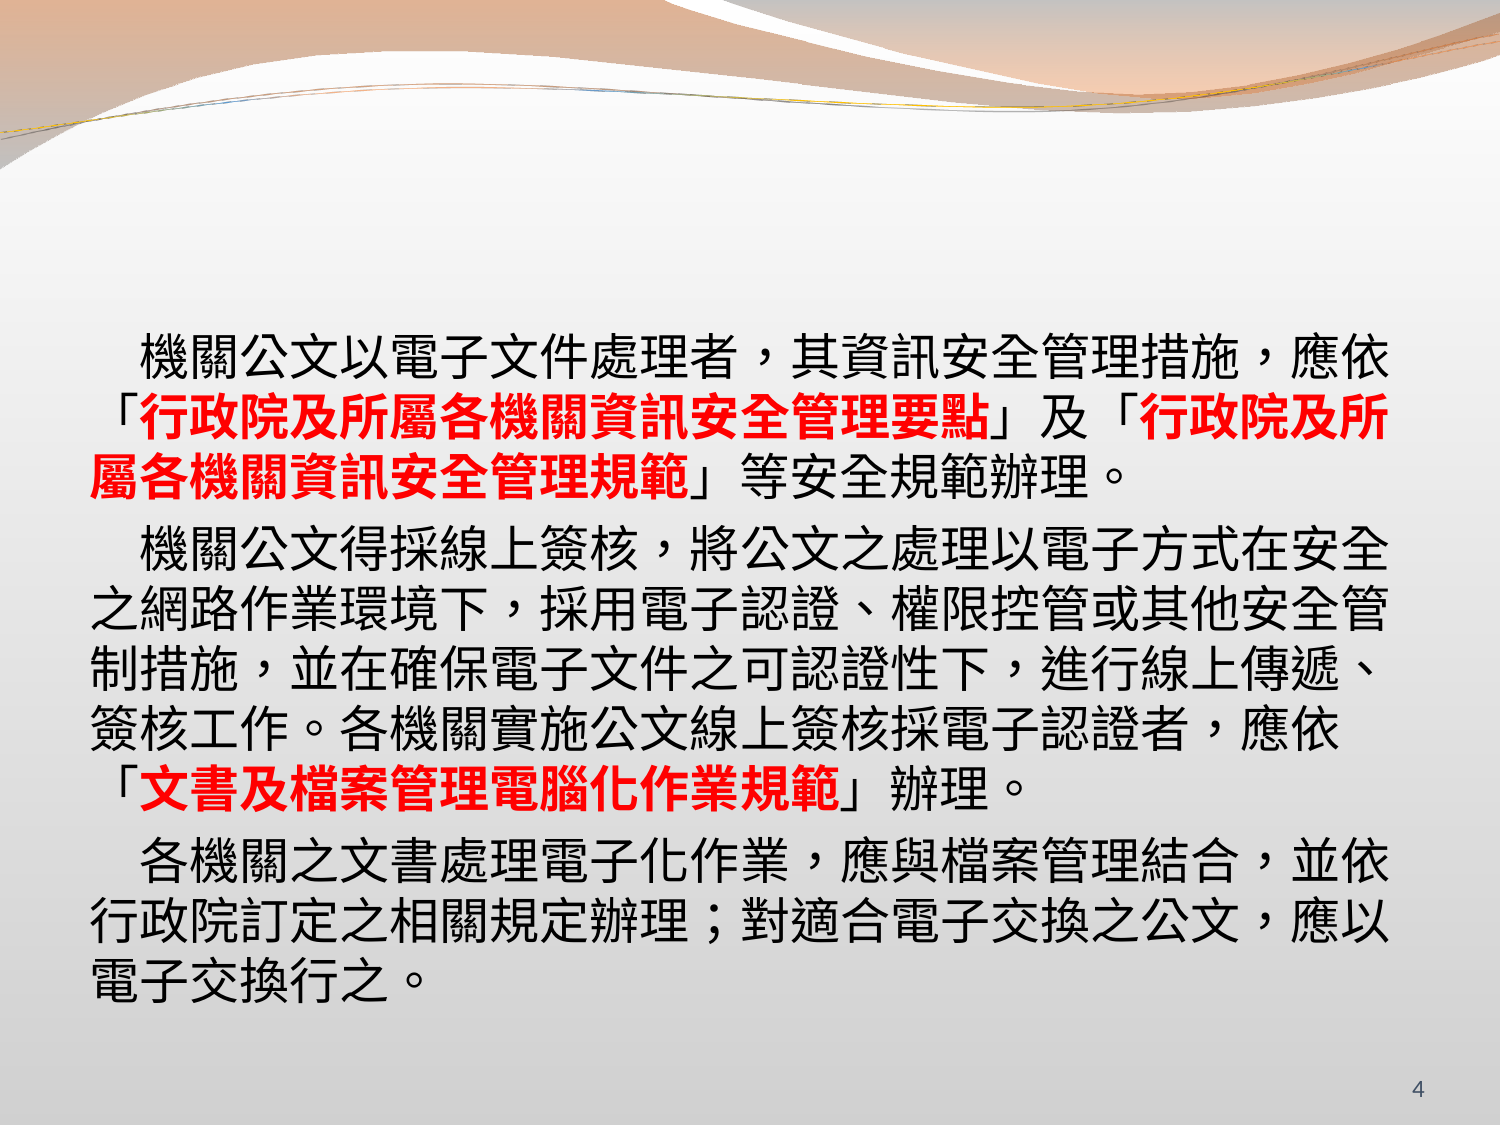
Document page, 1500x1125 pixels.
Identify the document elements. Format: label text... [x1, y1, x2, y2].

picture [0, 33, 1500, 140]
text_box <編號> [1299, 1042, 1426, 1103]
list 機關公文以電子文件處理者，其資訊安全管理措施，應依「行政院及所屬各機關資訊安全管理要點」及「行政院及所屬各機關資訊安全管理規範」等安全規範辦理。 機關公文得採線上簽核，將公文之處理以電子方式在安全之網路作業環境下，採用電子認證、權限控管或其他安全管制措施，並在確保電子文件之可認證性下，進行線上傳遞、簽核工作。各機關實施公文線上簽核採電子認證者，應依「文書及檔案管理電腦化作業規範」辦理。 各機關之文書處理電子化作業，應與檔案管理結合，並依行政院訂定之相關規定辦理；對適合電子交換之公文，應以電子交換行之。 [75, 317, 1426, 1038]
